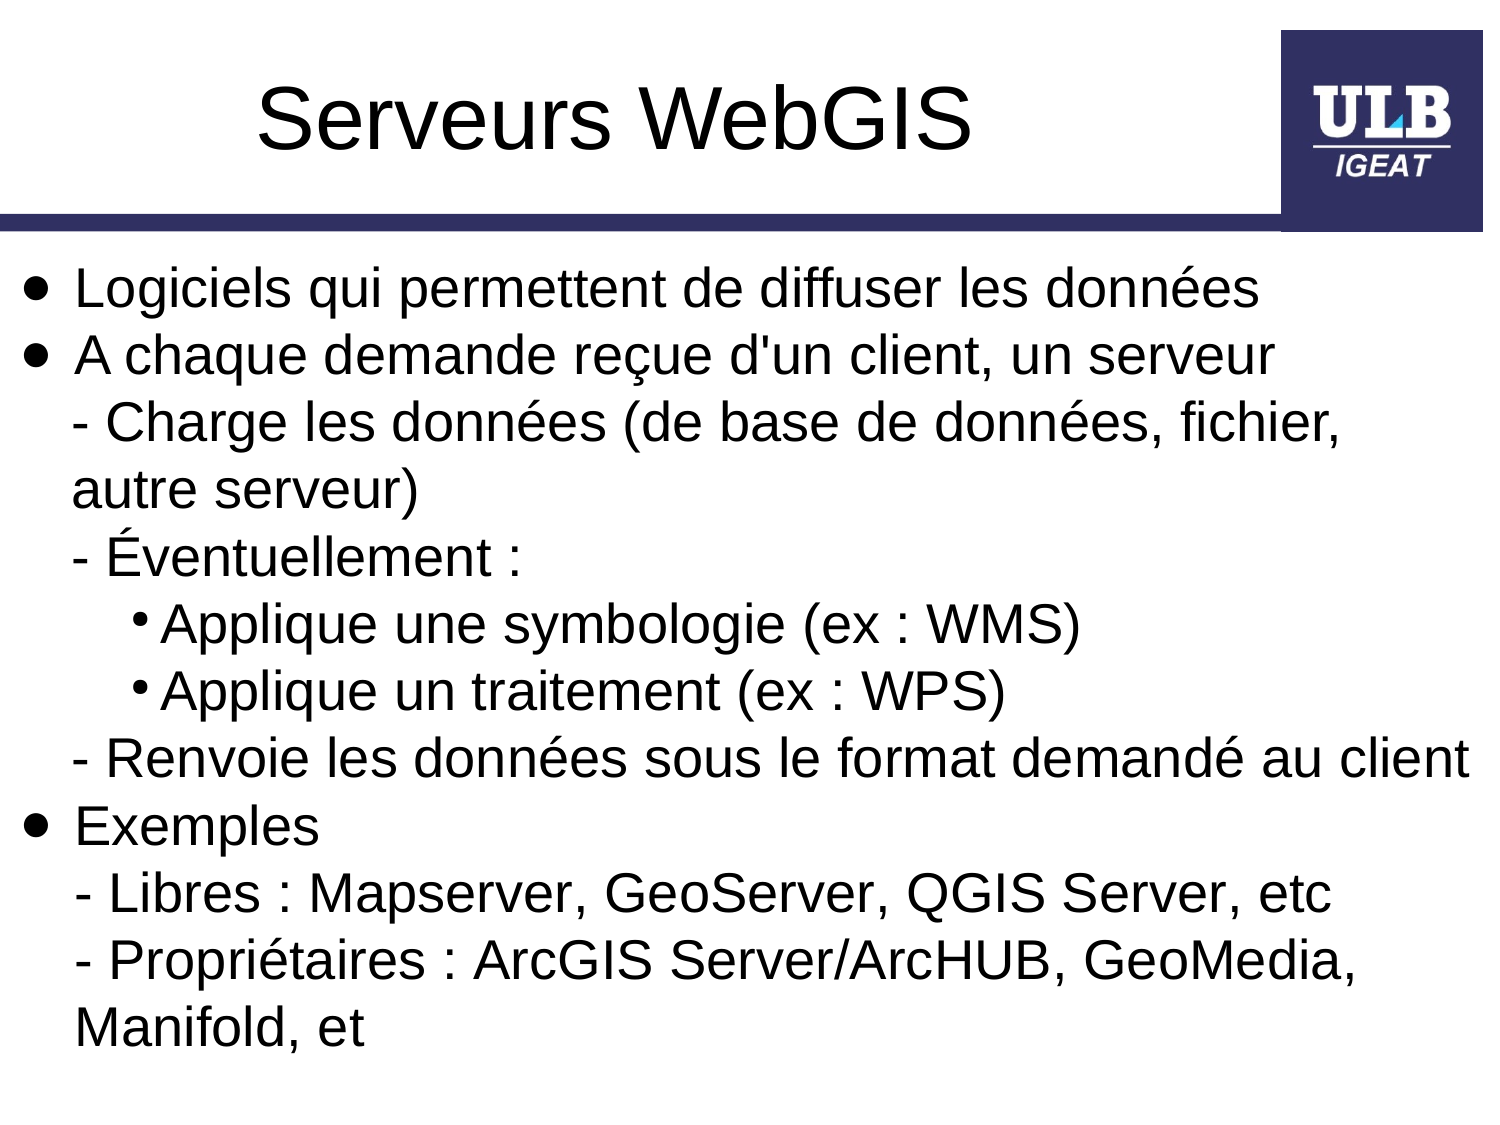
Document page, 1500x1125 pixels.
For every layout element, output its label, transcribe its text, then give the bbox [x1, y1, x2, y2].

picture [1281, 30, 1483, 232]
text_box Logiciels qui permettent de diffuser les données A chaque demande reçue d'un client, un serveur - Charge les données (de base de données, fichier, autre serveur) - Éventuellement : Applique une symbologie (ex : WMS) Applique un traitement (ex : WPS) - Renvoie les données sous le format demandé au client Exemples - Libres : Mapserver, GeoServer, QGIS Server, etc - Propriétaires : ArcGIS Server/ArcHUB, GeoMedia, Manifold, et [11, 251, 1487, 1088]
text_box Serveurs WebGIS [0, 49, 1278, 192]
